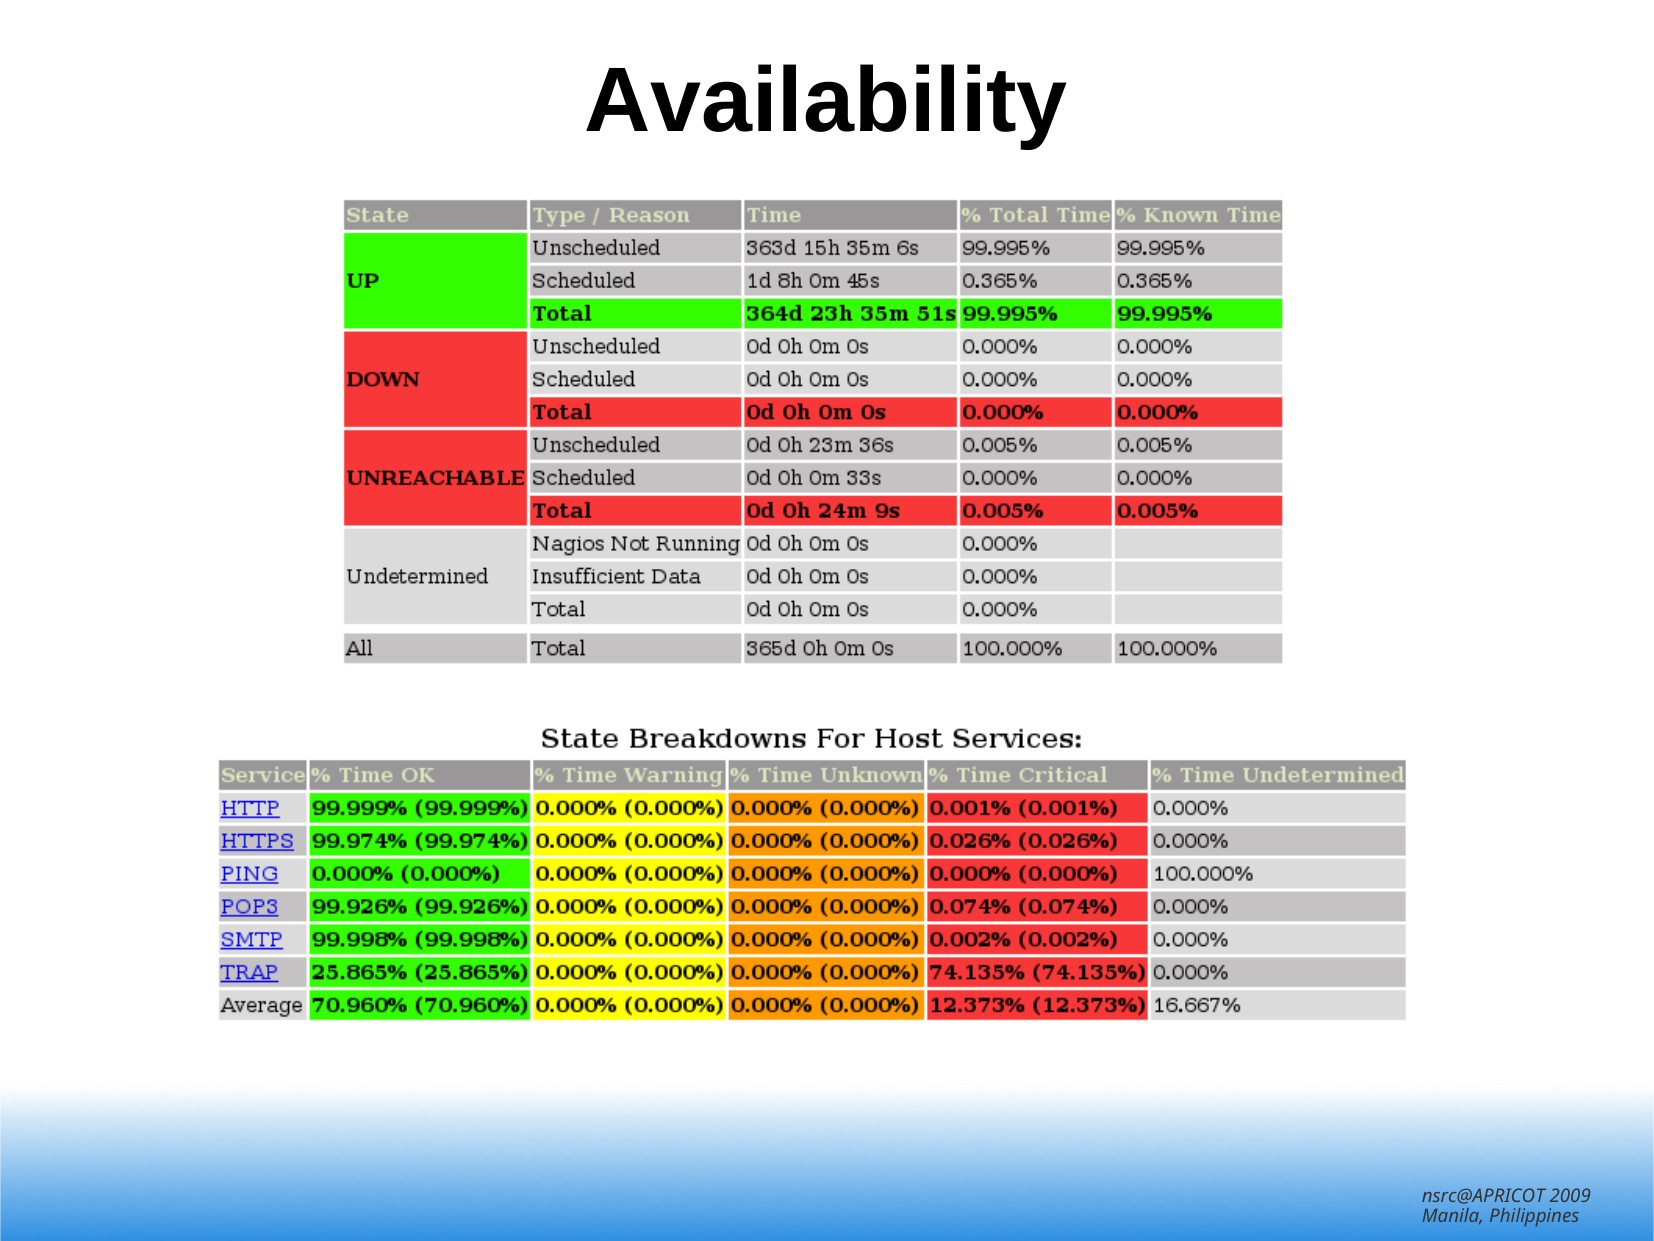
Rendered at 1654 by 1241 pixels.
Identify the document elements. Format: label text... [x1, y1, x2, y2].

picture [188, 191, 1467, 1053]
title Availability [82, 45, 1571, 260]
picture [0, 1083, 1654, 1241]
